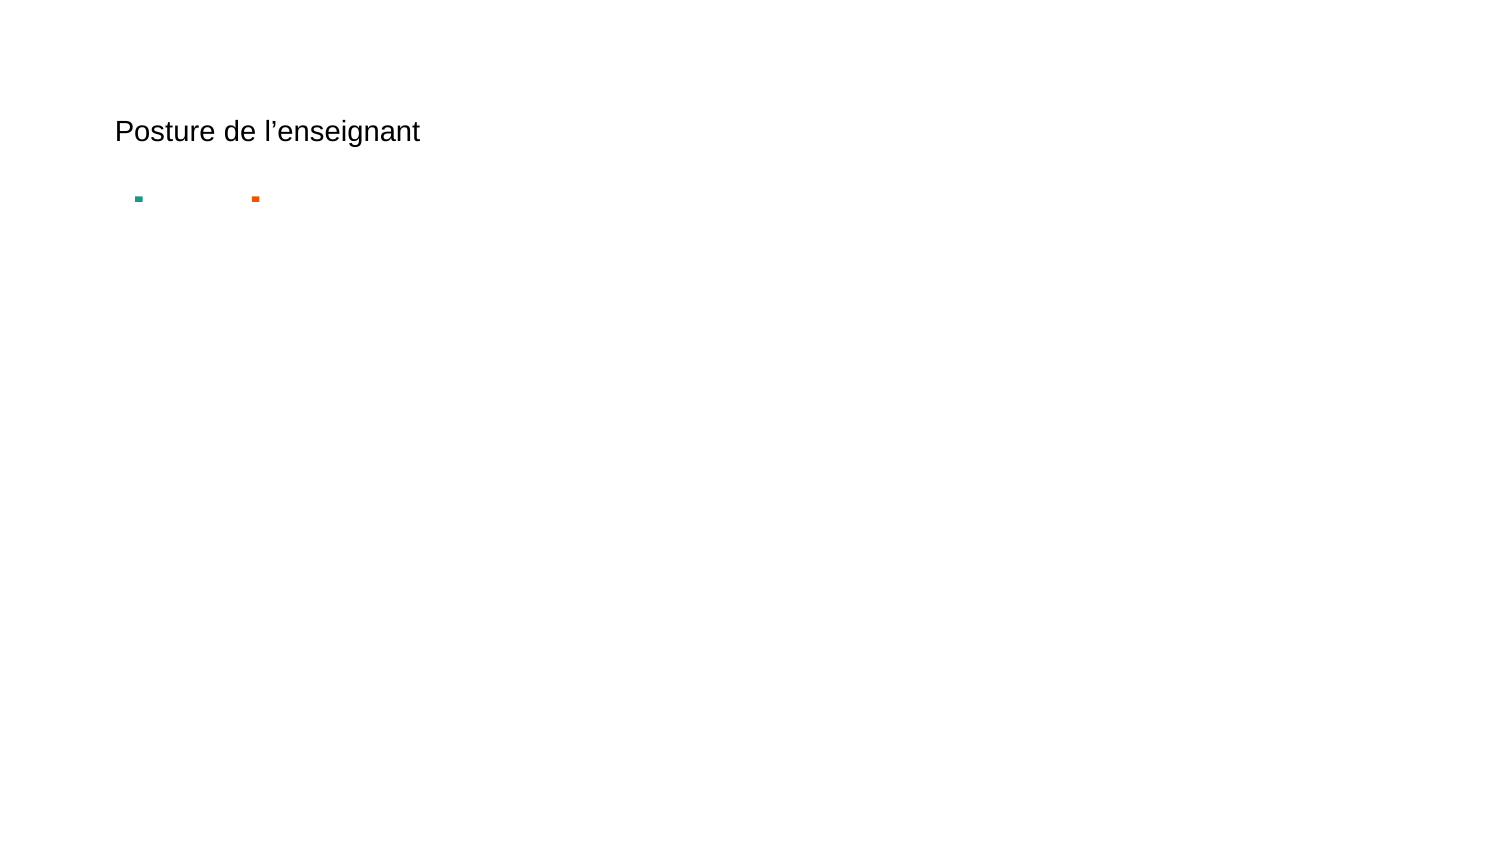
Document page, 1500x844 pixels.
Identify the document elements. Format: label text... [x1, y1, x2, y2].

title Posture de l’enseignant [99, 97, 1361, 186]
